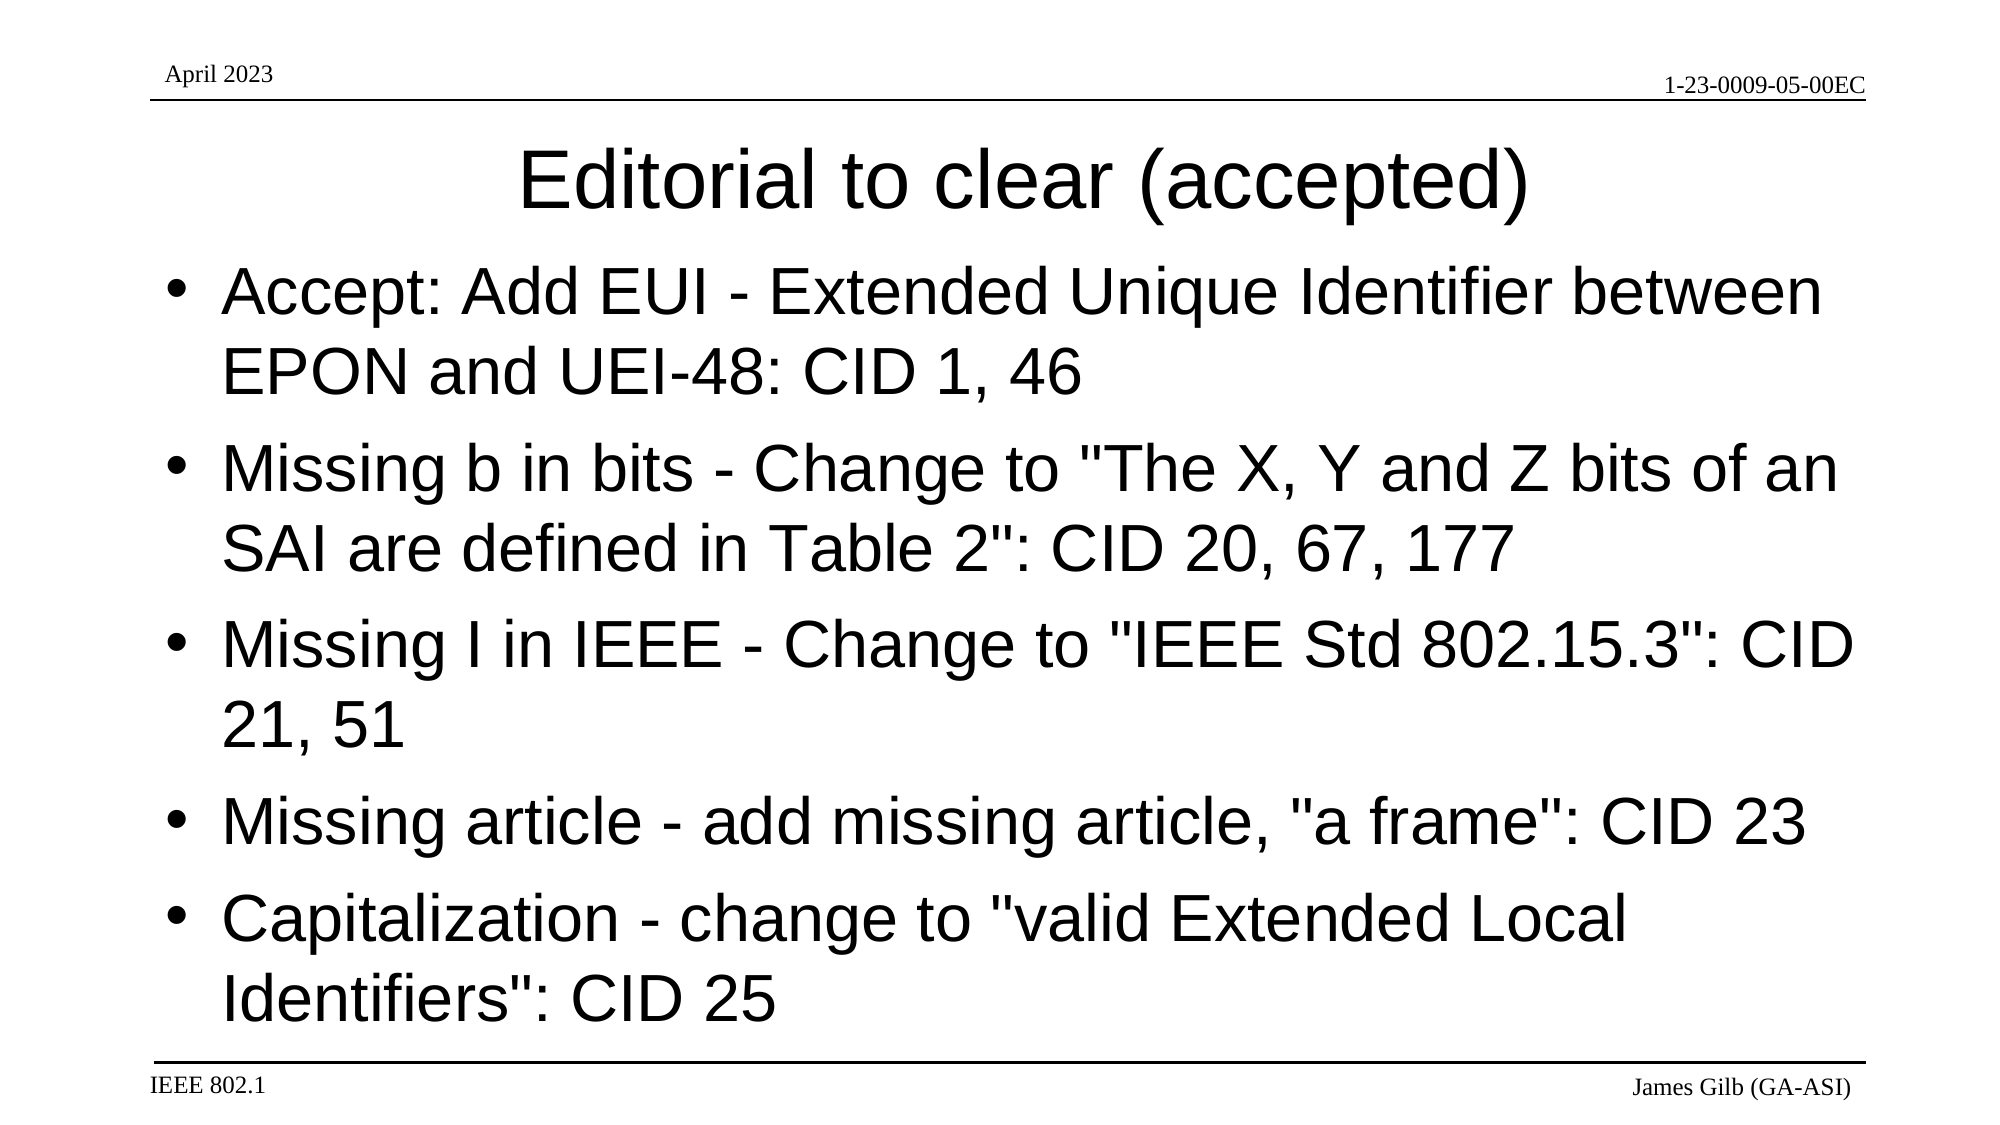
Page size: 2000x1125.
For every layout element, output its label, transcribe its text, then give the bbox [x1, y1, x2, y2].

title Editorial to clear (accepted) [149, 112, 1900, 238]
list Accept: Add EUI - Extended Unique Identifier between EPON and UEI-48: CID 1, 46 Missing b in bits - Change to "The X, Y and Z bits of an SAI are defined in Table 2": CID 20, 67, 177 Missing I in IEEE - Change to "IEEE Std 802.15.3": CID 21, 51 Missing article - add missing article, "a frame": CID 23 Capitalization - change to "valid Extended Local Identifiers": CID 25 [150, 239, 1900, 1051]
